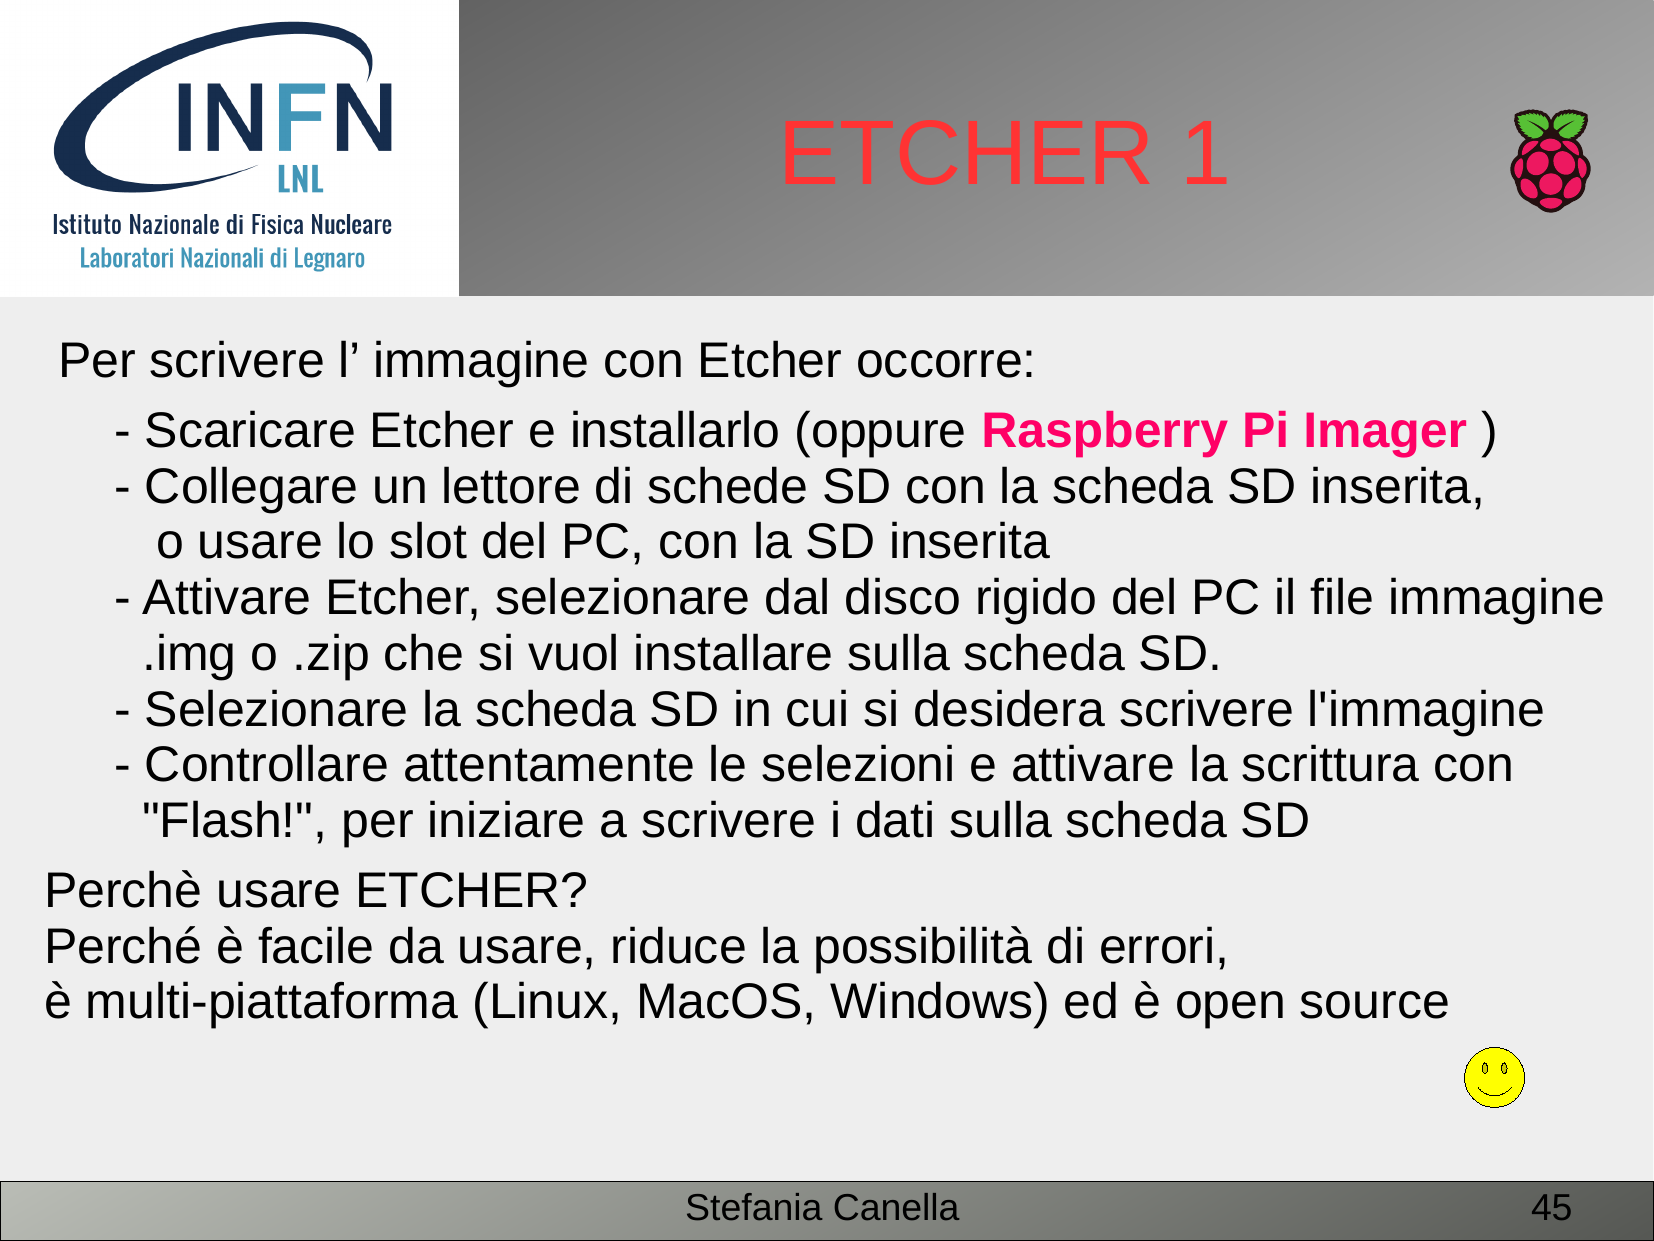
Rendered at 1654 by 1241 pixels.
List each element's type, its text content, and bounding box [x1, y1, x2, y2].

text_box 34 [1516, 1178, 1654, 1241]
text_box Stefania Canella [670, 1178, 984, 1241]
text_box Per scrivere l’ immagine con Etcher occorre: - Scaricare Etcher e installarlo (oppure Raspberry Pi Imager ) - Collegare un lettore di schede SD con la scheda SD inserita, o usare lo slot del PC, con la SD inserita - Attivare Etcher, selezionare dal disco rigido del PC il file immagine .img o .zip che si vuol installare sulla scheda SD. - Selezionare la scheda SD in cui si desidera scrivere l'immagine - Controllare attentamente le selezioni e attivare la scrittura con "Flash!", per iniziare a scrivere i dati sulla scheda SD Perchè usare ETCHER? Perché è facile da usare, riduce la possibilità di errori, è multi-piattaforma (Linux, MacOS, Windows) ed è open source [29, 324, 1627, 1118]
title ETCHER 1 [459, 49, 1571, 257]
text_box [459, 0, 1654, 296]
text_box [984, 1181, 1516, 1241]
picture [0, 0, 459, 297]
text_box [0, 1181, 670, 1241]
text_box [1464, 1047, 1525, 1108]
